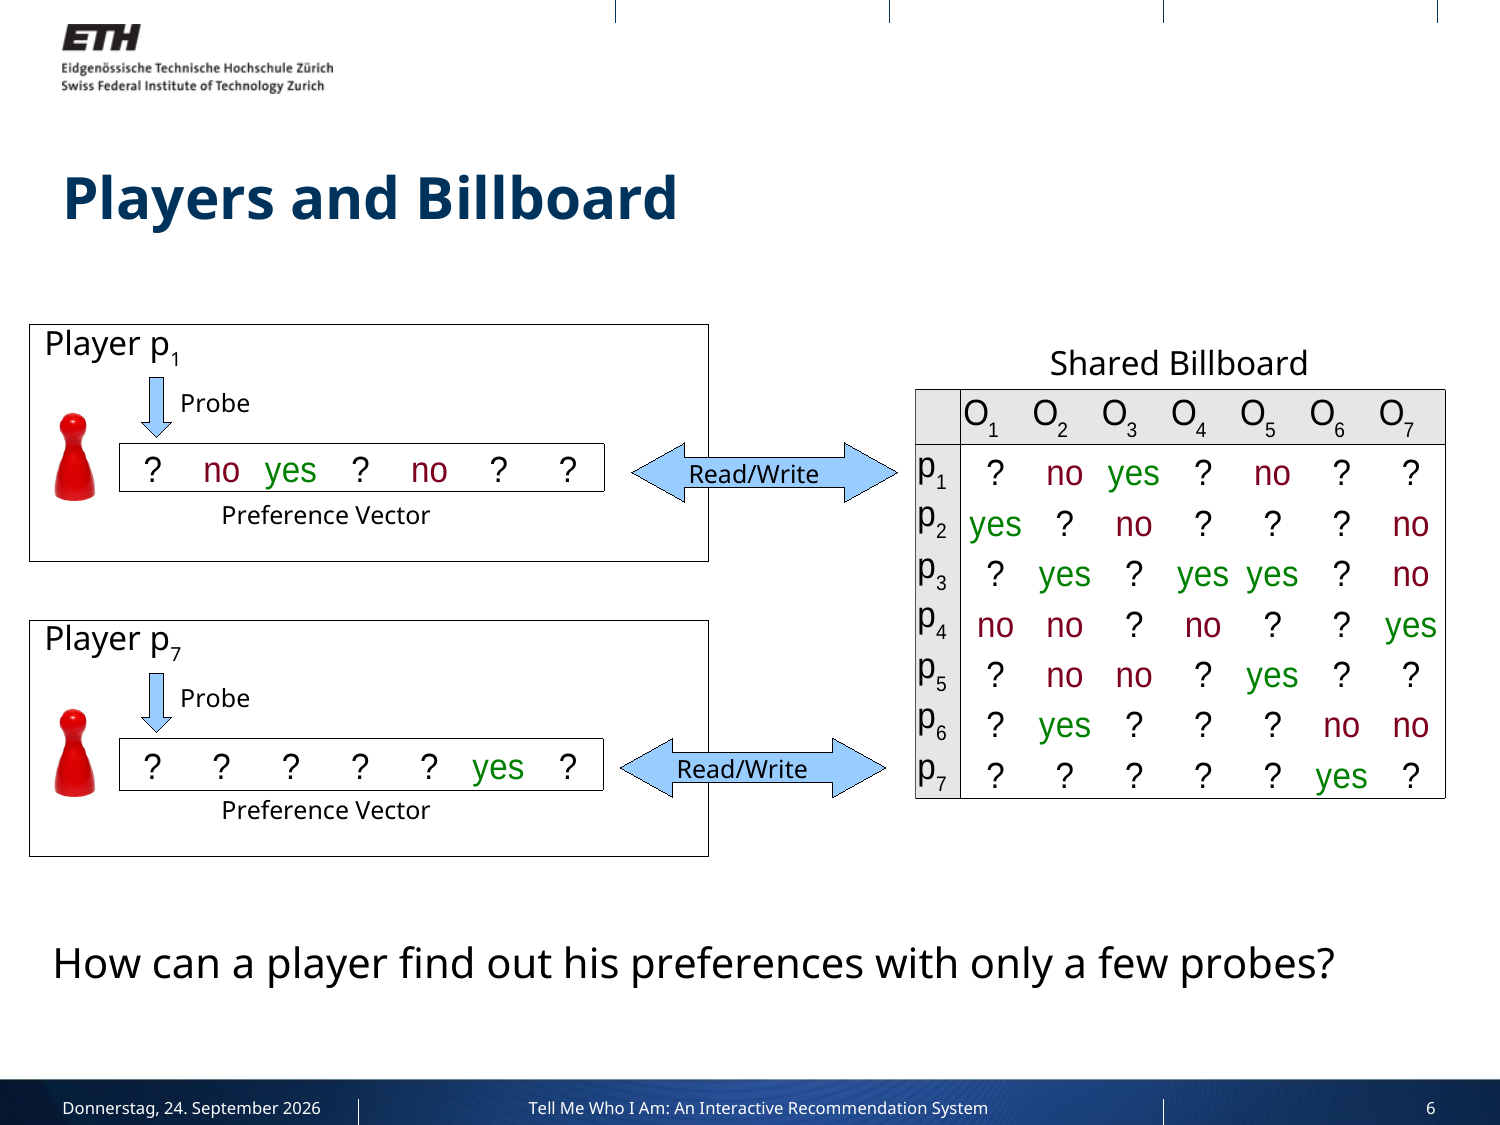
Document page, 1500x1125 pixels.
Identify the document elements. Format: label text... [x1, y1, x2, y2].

text_box [843, 442, 898, 503]
picture [0, 1078, 1500, 1125]
text_box Read/Write [673, 431, 843, 496]
text_box [674, 496, 685, 503]
title Players and Billboard [62, 157, 1438, 296]
text_box Probe [165, 360, 267, 426]
picture [53, 411, 96, 502]
text_box Read/Write [661, 726, 832, 792]
text_box [832, 738, 886, 798]
text_box [631, 449, 673, 496]
text_box Preference Vector [206, 472, 462, 538]
text_box [141, 378, 168, 438]
text_box Player p1 [29, 312, 218, 378]
text_box How can a player find out his preferences with only a few probes? [37, 929, 1449, 995]
text_box [620, 744, 661, 791]
text_box [141, 674, 168, 733]
text_box Player p7 [29, 608, 218, 674]
text_box Preference Vector [206, 767, 462, 833]
chart [118, 738, 605, 792]
text_box [663, 792, 673, 798]
text_box Probe [165, 655, 267, 721]
chart [118, 442, 606, 494]
picture [53, 707, 96, 798]
chart [915, 389, 1449, 801]
text_box Shared Billboard [1034, 324, 1340, 390]
picture [62, 24, 333, 94]
